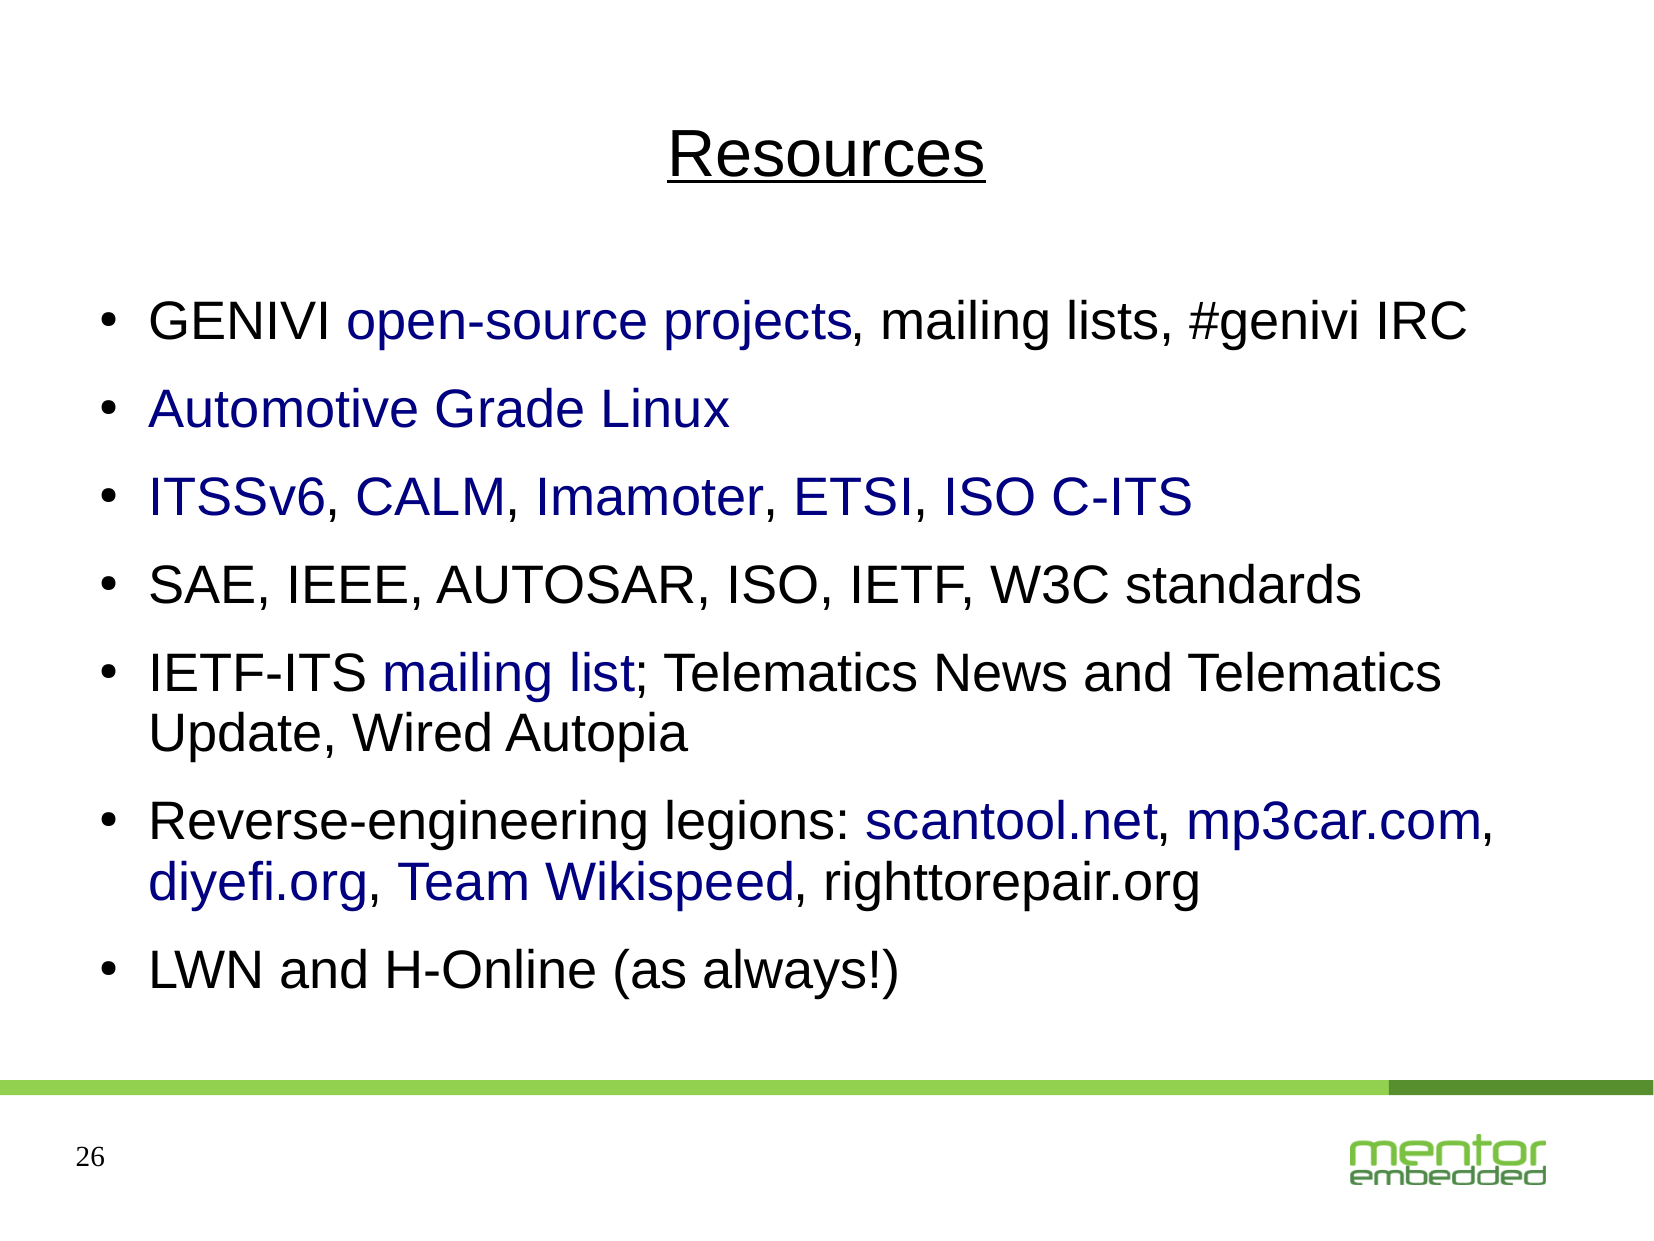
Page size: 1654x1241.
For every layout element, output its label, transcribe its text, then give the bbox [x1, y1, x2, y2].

list GENIVI open-source projects, mailing lists, #genivi IRC Automotive Grade Linux ITSSv6, CALM, Imamoter, ETSI, ISO C-ITS SAE, IEEE, AUTOSAR, ISO, IETF, W3C standards IETF-ITS mailing list; Telematics News and Telematics Update, Wired Autopia Reverse-engineering legions: scantool.net, mp3car.com, diyefi.org, Team Wikispeed, righttorepair.org LWN and H-Online (as always!) [82, 290, 1538, 1010]
picture [1350, 1134, 1546, 1185]
title Resources [82, 49, 1571, 257]
